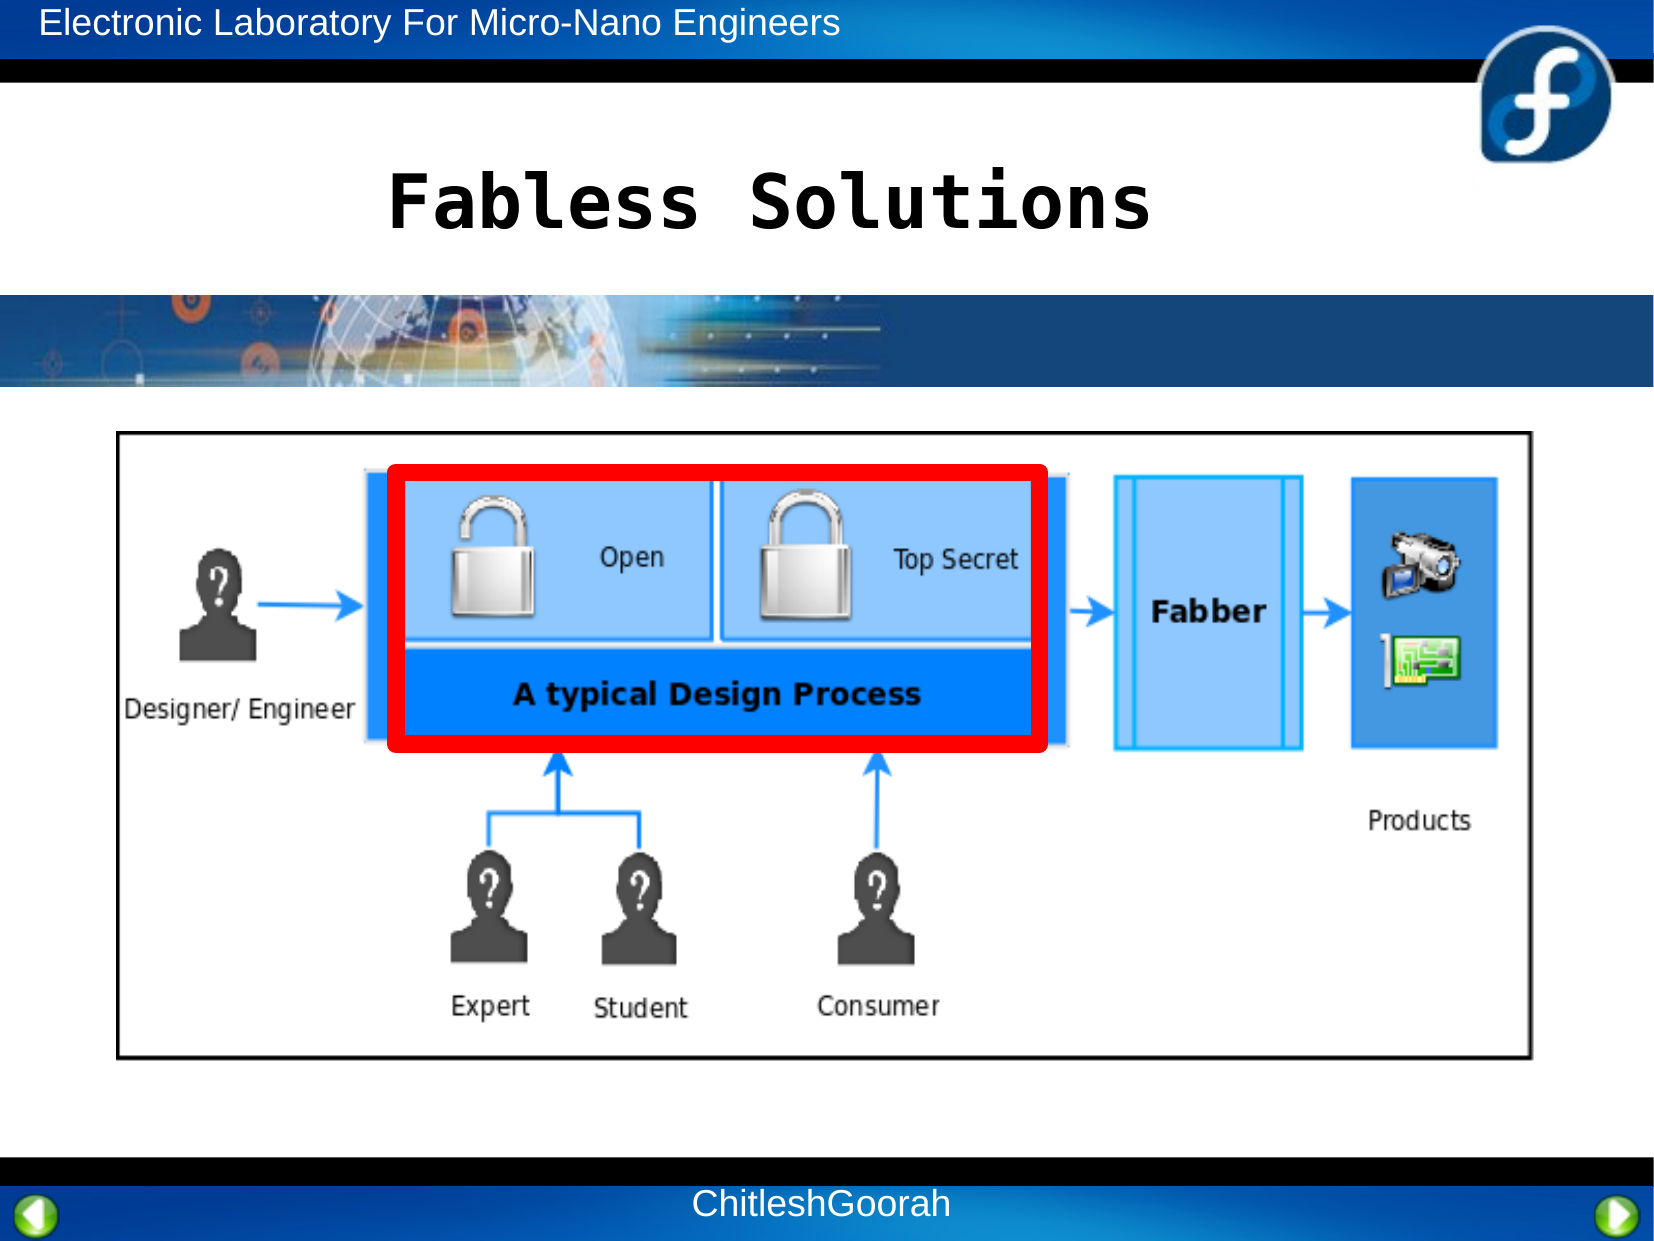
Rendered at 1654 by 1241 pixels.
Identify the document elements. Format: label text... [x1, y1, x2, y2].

picture [0, 295, 1654, 387]
text_box Fabless Solutions [372, 151, 1154, 254]
picture [914, 1206, 924, 1210]
picture [0, 0, 1654, 266]
picture [936, 1198, 945, 1213]
picture [116, 431, 1536, 1063]
picture [0, 1186, 1654, 1241]
